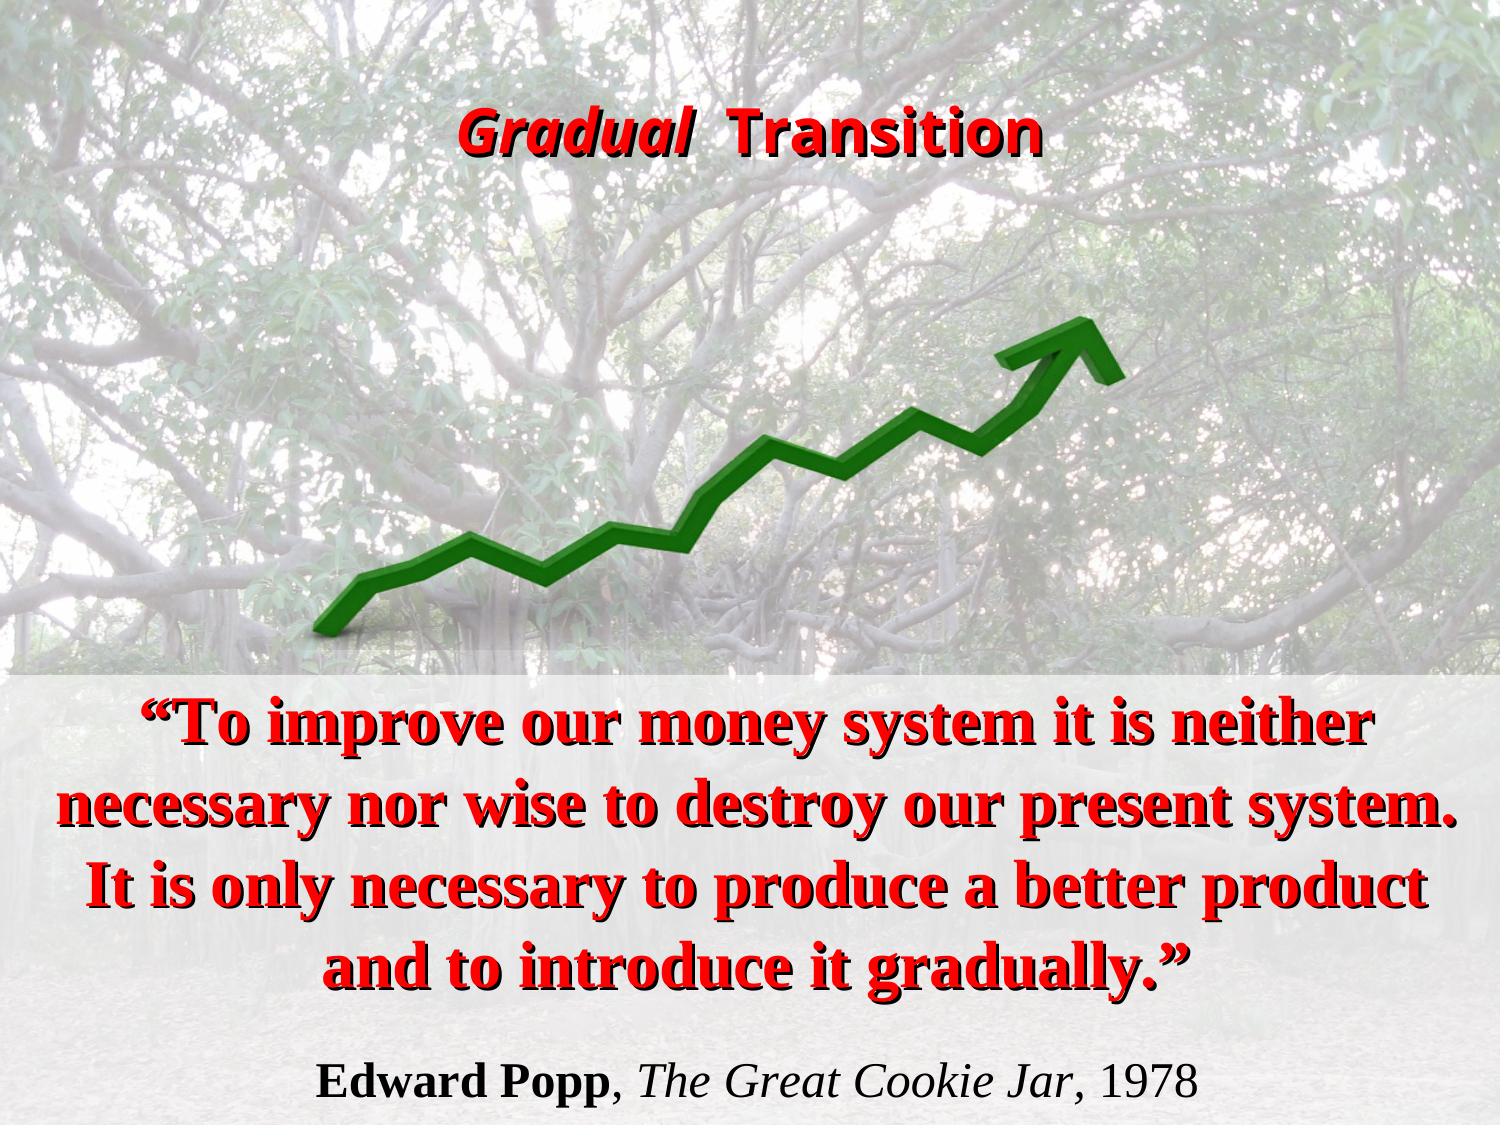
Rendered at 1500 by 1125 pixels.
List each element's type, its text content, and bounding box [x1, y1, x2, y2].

text_box Gradual Transition [29, 90, 1471, 176]
text_box ` [0, 0, 1500, 675]
text_box C [0, 675, 1500, 1125]
text_box “To improve our money system it is neither necessary nor wise to destroy our present system. It is only necessary to produce a better product and to introduce it gradually.” Edward Popp, The Great Cookie Jar, 1978 [29, 667, 1485, 1115]
picture [242, 244, 1188, 650]
